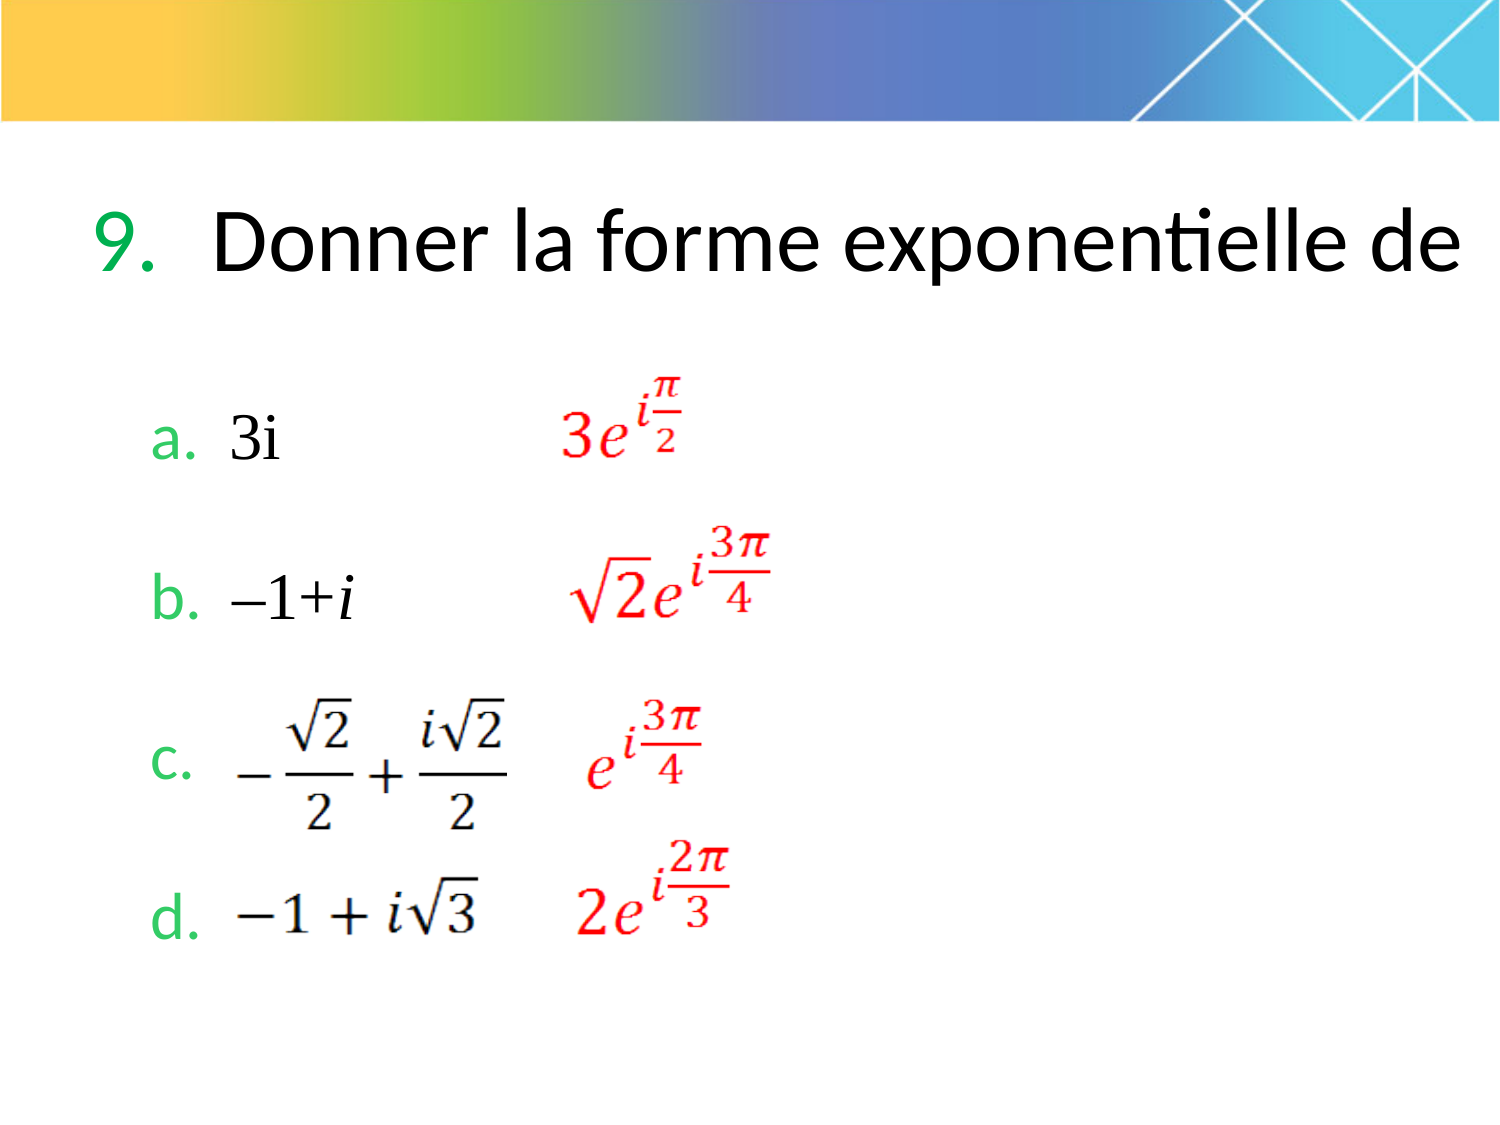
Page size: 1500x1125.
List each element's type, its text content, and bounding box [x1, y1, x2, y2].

picture [0, 0, 1500, 123]
picture [585, 689, 704, 804]
text_box a. 3i b. –1+i c. d. [135, 385, 821, 961]
picture [234, 691, 507, 833]
picture [559, 366, 686, 473]
picture [574, 831, 734, 950]
title Donner la forme exponentielle de [75, 163, 1500, 305]
picture [569, 515, 773, 633]
picture [234, 867, 481, 948]
